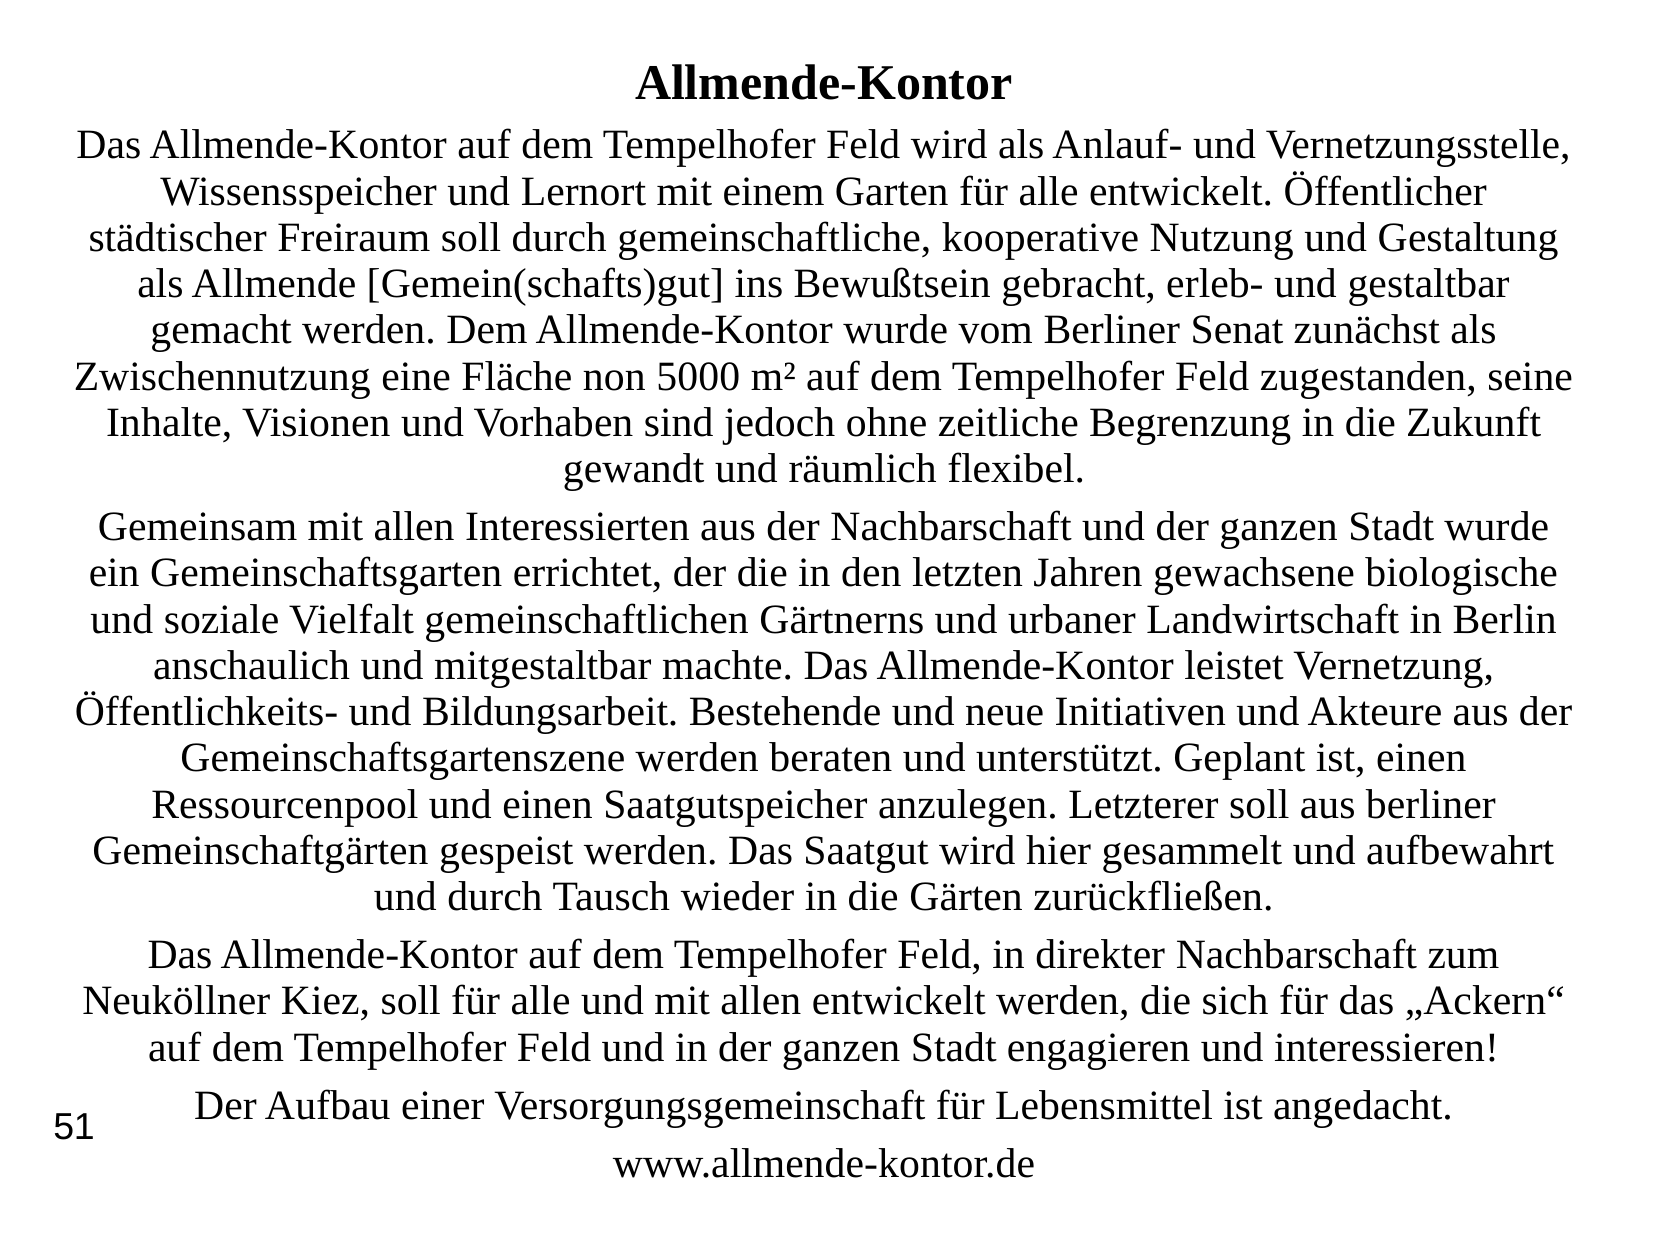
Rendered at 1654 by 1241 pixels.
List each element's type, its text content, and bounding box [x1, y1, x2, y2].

text_box <Nummer> [38, 1098, 256, 1169]
text_box Allmende-Kontor Das Allmende-Kontor auf dem Tempelhofer Feld wird als Anlauf- und Vernetzungsstelle, Wissensspeicher und Lernort mit einem Garten für alle entwickelt. Öffentlicher städtischer Freiraum soll durch gemeinschaftliche, kooperative Nutzung und Gestaltung als Allmende [Gemein(schafts)gut] ins Bewußtsein gebracht, erleb- und gestaltbar gemacht werden. Dem Allmende-Kontor wurde vom Berliner Senat zunächst als Zwischennutzung eine Fläche non 5000 m² auf dem Tempelhofer Feld zugestanden, seine Inhalte, Visionen und Vorhaben sind jedoch ohne zeitliche Begrenzung in die Zukunft gewandt und räumlich flexibel. Gemeinsam mit allen Interessierten aus der Nachbarschaft und der ganzen Stadt wurde ein Gemeinschaftsgarten errichtet, der die in den letzten Jahren gewachsene biologische und soziale Vielfalt gemeinschaftlichen Gärtnerns und urbaner Landwirtschaft in Berlin anschaulich und mitgestaltbar machte. Das Allmende-Kontor leistet Vernetzung, Öffentlichkeits- und Bildungsarbeit. Bestehende und neue Initiativen und Akteure aus der Gemeinschaftsgartenszene werden beraten und unterstützt. Geplant ist, einen Ressourcenpool und einen Saatgutspeicher anzulegen. Letzterer soll aus berliner Gemeinschaftgärten gespeist werden. Das Saatgut wird hier gesammelt und aufbewahrt und durch Tausch wieder in die Gärten zurückfließen. Das Allmende-Kontor auf dem Tempelhofer Feld, in direkter Nachbarschaft zum Neuköllner Kiez, soll für alle und mit allen entwickelt werden, die sich für das „Ackern“ auf dem Tempelhofer Feld und in der ganzen Stadt engagieren und interessieren! Der Aufbau einer Versorgungsgemeinschaft für Lebensmittel ist angedacht. www.allmende-kontor.de [59, 47, 1601, 1194]
